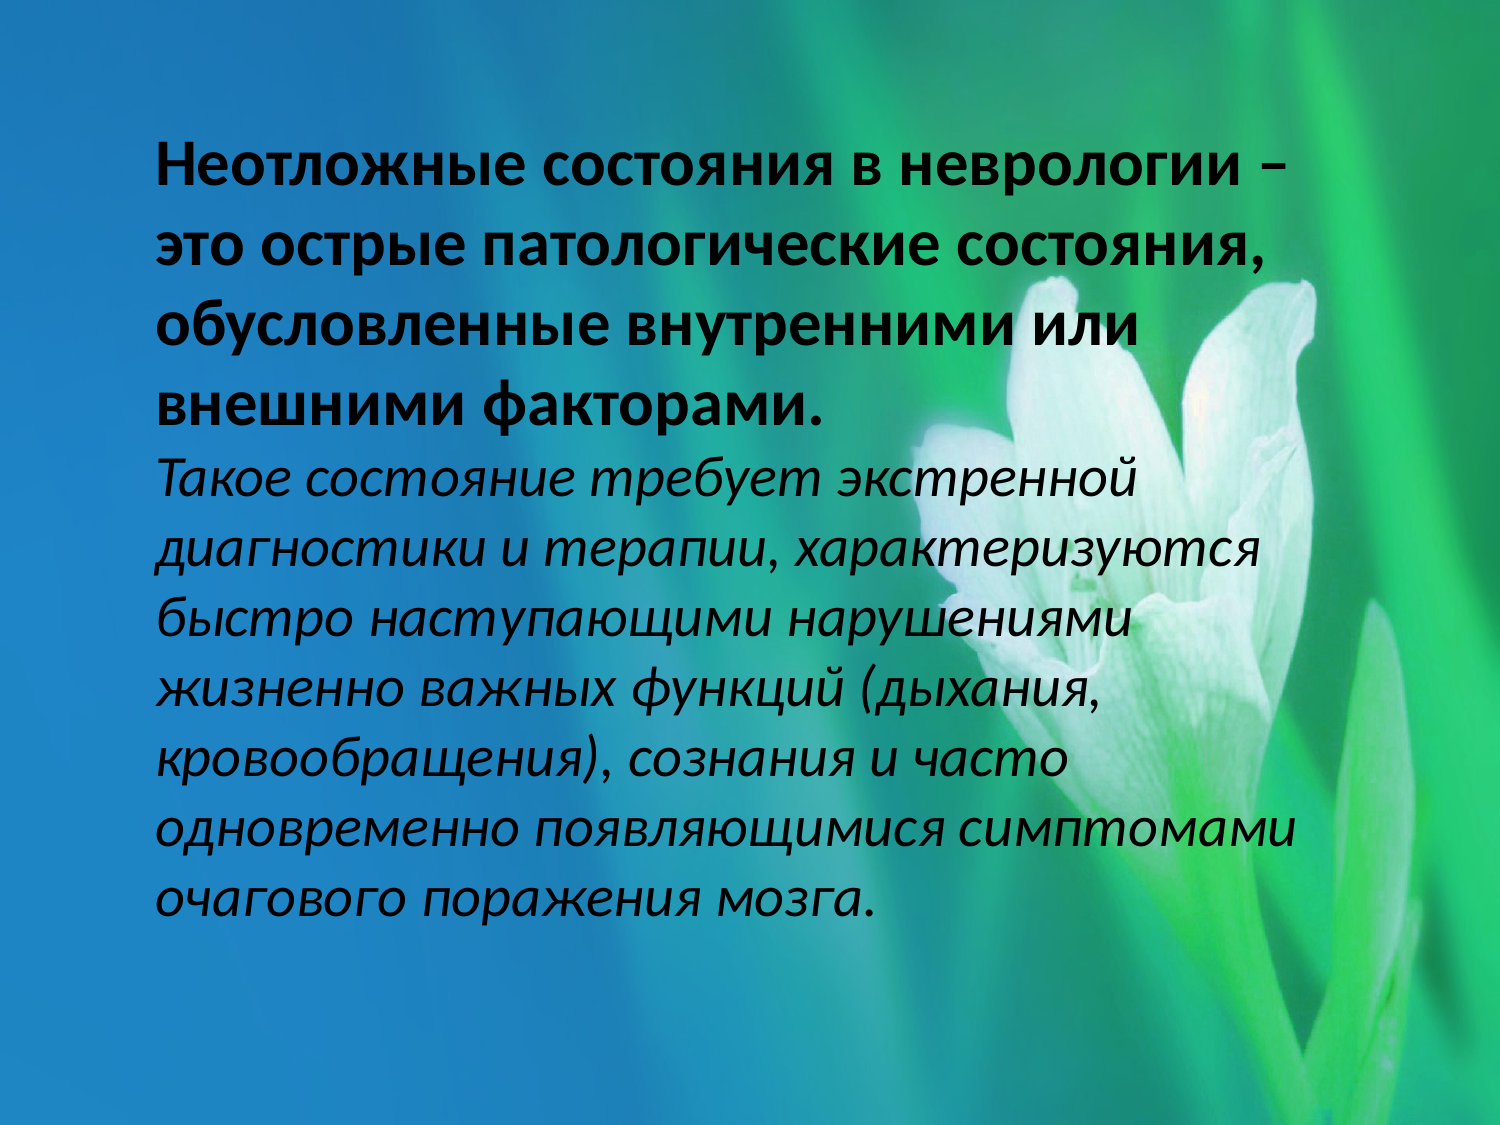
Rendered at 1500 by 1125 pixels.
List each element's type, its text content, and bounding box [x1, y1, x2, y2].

text_box Неотложные состояния в неврологии – это острые патологические состояния, обусловленные внутренними или внешними факторами. Такое состояние требует экстренной диагностики и терапии, характеризуются быстро наступающими нарушениями жизненно важных функций (дыхания, кровообращения), сознания и часто одновременно появляющимися симптомами очагового поражения мозга. [139, 111, 1348, 995]
